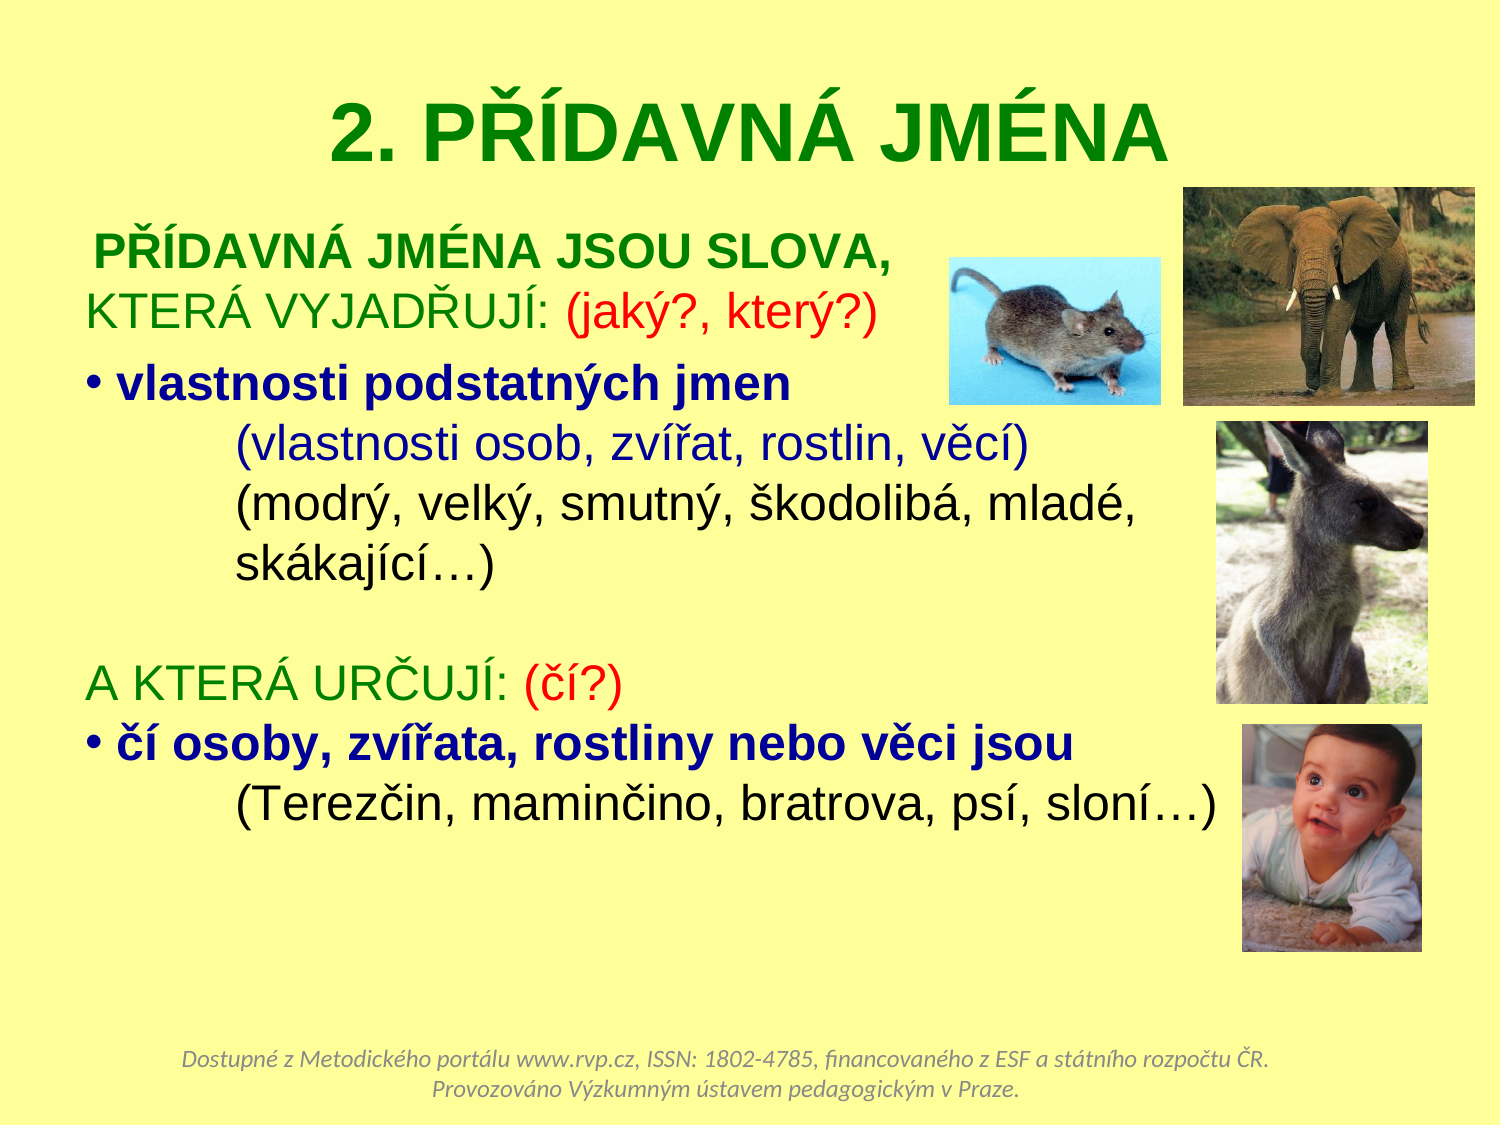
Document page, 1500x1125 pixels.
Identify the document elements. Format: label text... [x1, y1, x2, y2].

picture [1242, 724, 1422, 952]
title 2. PŘÍDAVNÁ JMÉNA [75, 45, 1426, 210]
list PŘÍDAVNÁ JMÉNA JSOU SLOVA, KTERÁ VYJADŘUJÍ: (jaký?, který?) vlastnosti podstatných jmen (vlastnosti osob, zvířat, rostlin, věcí) (modrý, velký, smutný, škodolibá, mladé, skákající…) A KTERÁ URČUJÍ: (čí?) čí osoby, zvířata, rostliny nebo věci jsou (Terezčin, maminčino, bratrova, psí, sloní…) [70, 210, 1472, 1125]
picture [949, 257, 1161, 405]
picture [1216, 421, 1428, 704]
picture [1183, 187, 1475, 406]
text_box Dostupné z Metodického portálu www.rvp.cz, ISSN: 1802-4785, financovaného z ESF a státního rozpočtu ČR. Provozováno Výzkumným ústavem pedagogickým v Praze. [105, 1042, 1348, 1103]
